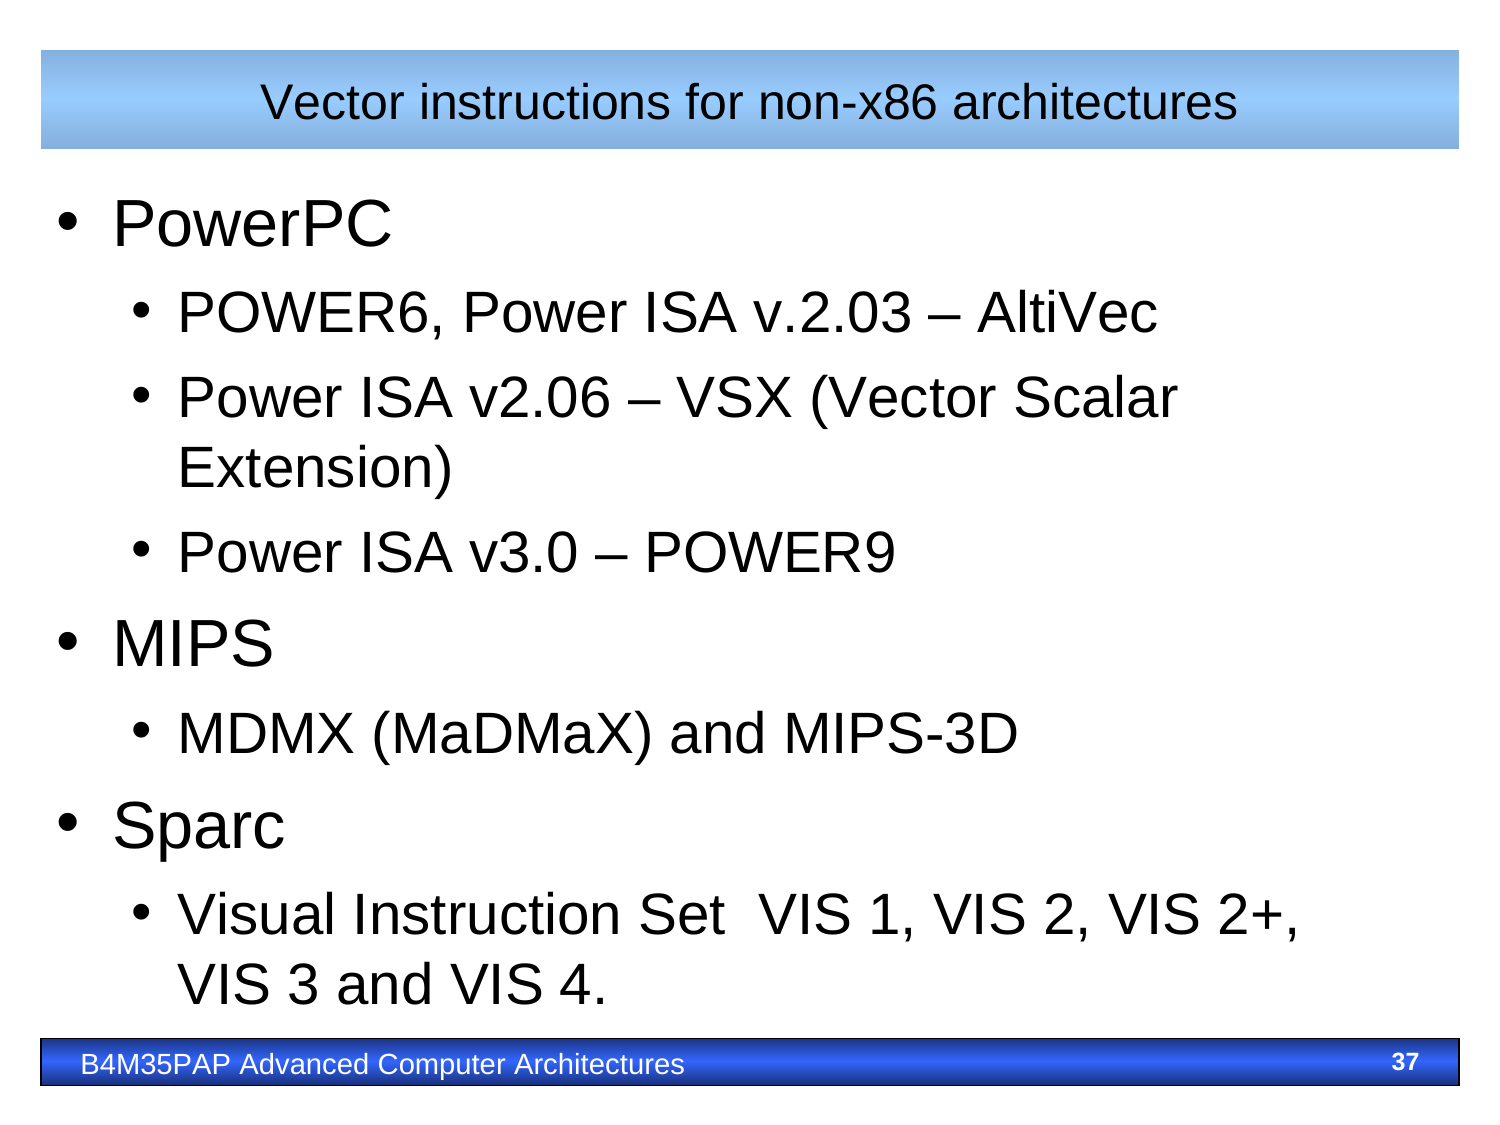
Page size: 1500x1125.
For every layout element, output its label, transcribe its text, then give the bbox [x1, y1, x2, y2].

title Vector instructions for non-x86 architectures [41, 50, 1459, 149]
list PowerPC POWER6, Power ISA v.2.03 – AltiVec Power ISA v2.06 – VSX (Vector Scalar Extension) Power ISA v3.0 – POWER9 MIPS MDMX (MaDMaX) and MIPS-3D Sparc Visual Instruction Set VIS 1, VIS 2, VIS 2+, VIS 3 and VIS 4. [41, 172, 1459, 1000]
